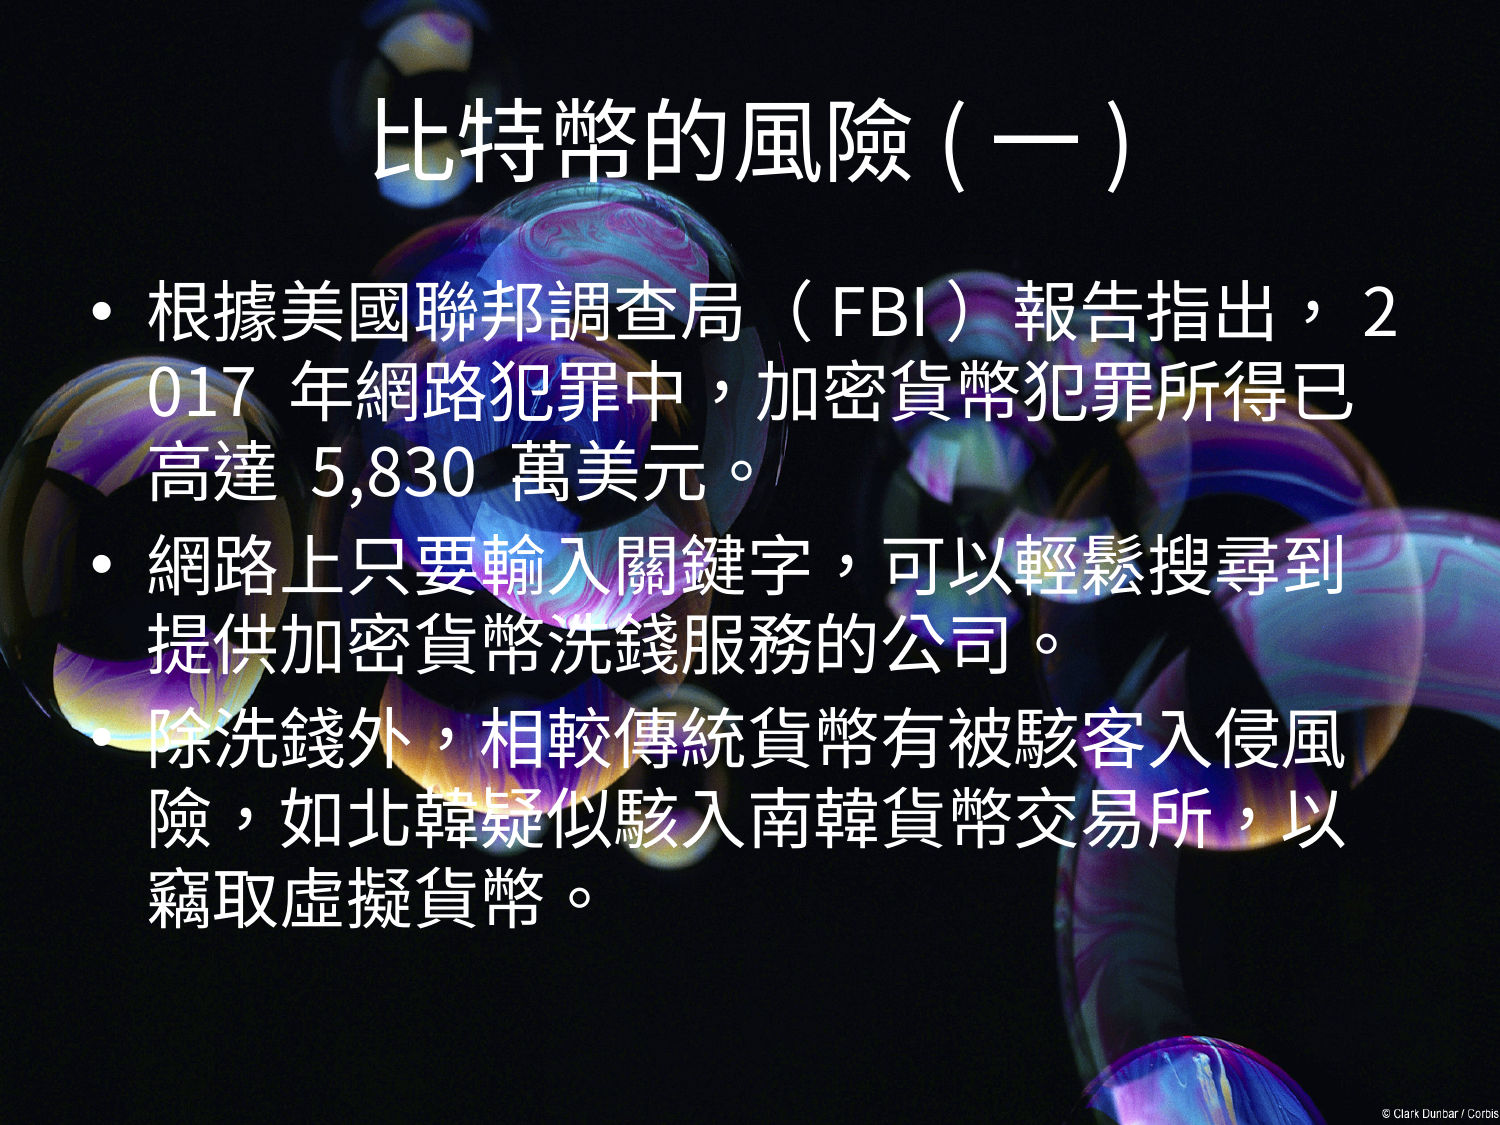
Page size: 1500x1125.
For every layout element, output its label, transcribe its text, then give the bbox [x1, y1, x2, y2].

list 根據美國聯邦調查局（FBI）報告指出，2017 年網路犯罪中，加密貨幣犯罪所得已高達 5,830 萬美元。 網路上只要輸入關鍵字，可以輕鬆搜尋到提供加密貨幣洗錢服務的公司。 除洗錢外，相較傳統貨幣有被駭客入侵風險，如北韓疑似駭入南韓貨幣交易所，以竊取虛擬貨幣。 [75, 262, 1425, 1005]
title 比特幣的風險(一) [75, 45, 1425, 233]
picture [0, 0, 1500, 1125]
